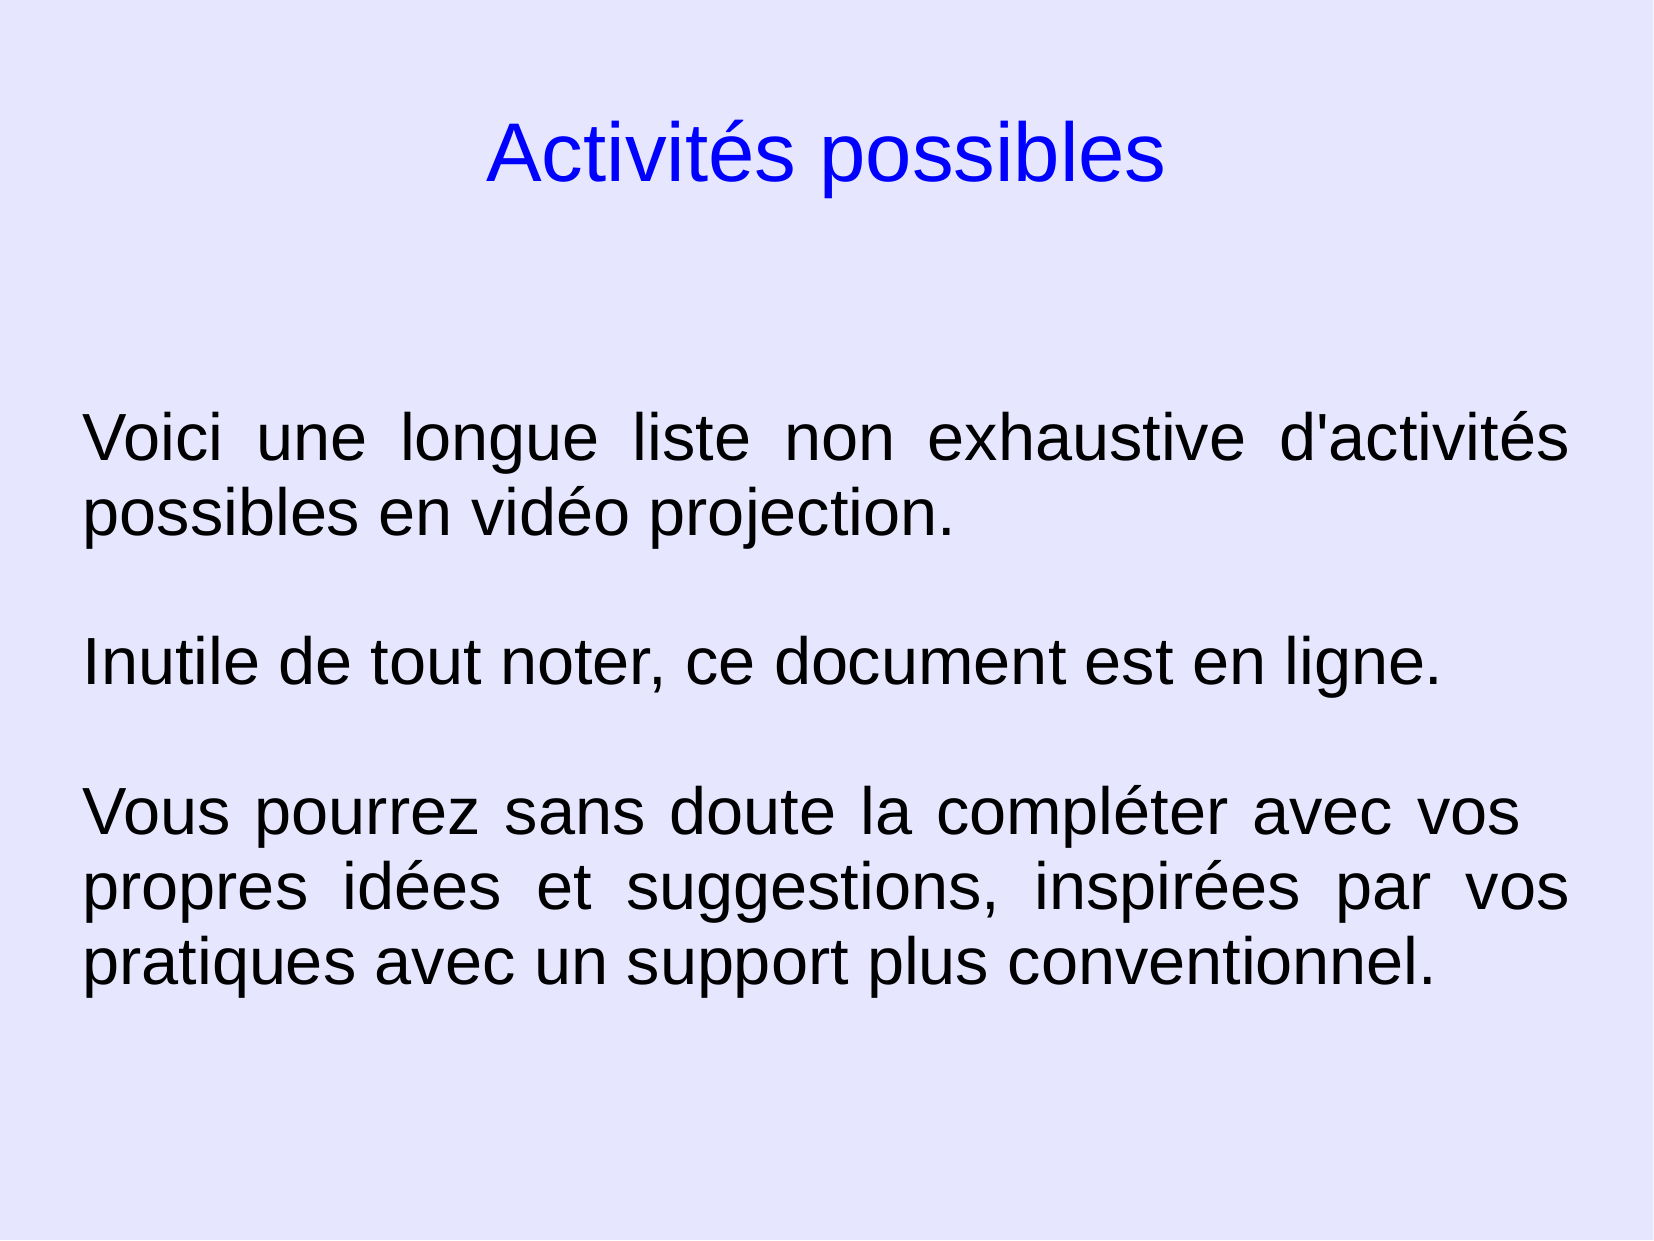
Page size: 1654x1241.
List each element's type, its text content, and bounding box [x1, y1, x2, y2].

subtitle Voici une longue liste non exhaustive d'activités possibles en vidéo projection. Inutile de tout noter, ce document est en ligne. Vous pourrez sans doute la compléter avec vos propres idées et suggestions, inspirées par vos pratiques avec un support plus conventionnel. [82, 297, 1571, 1102]
title Activités possibles [82, 56, 1571, 250]
